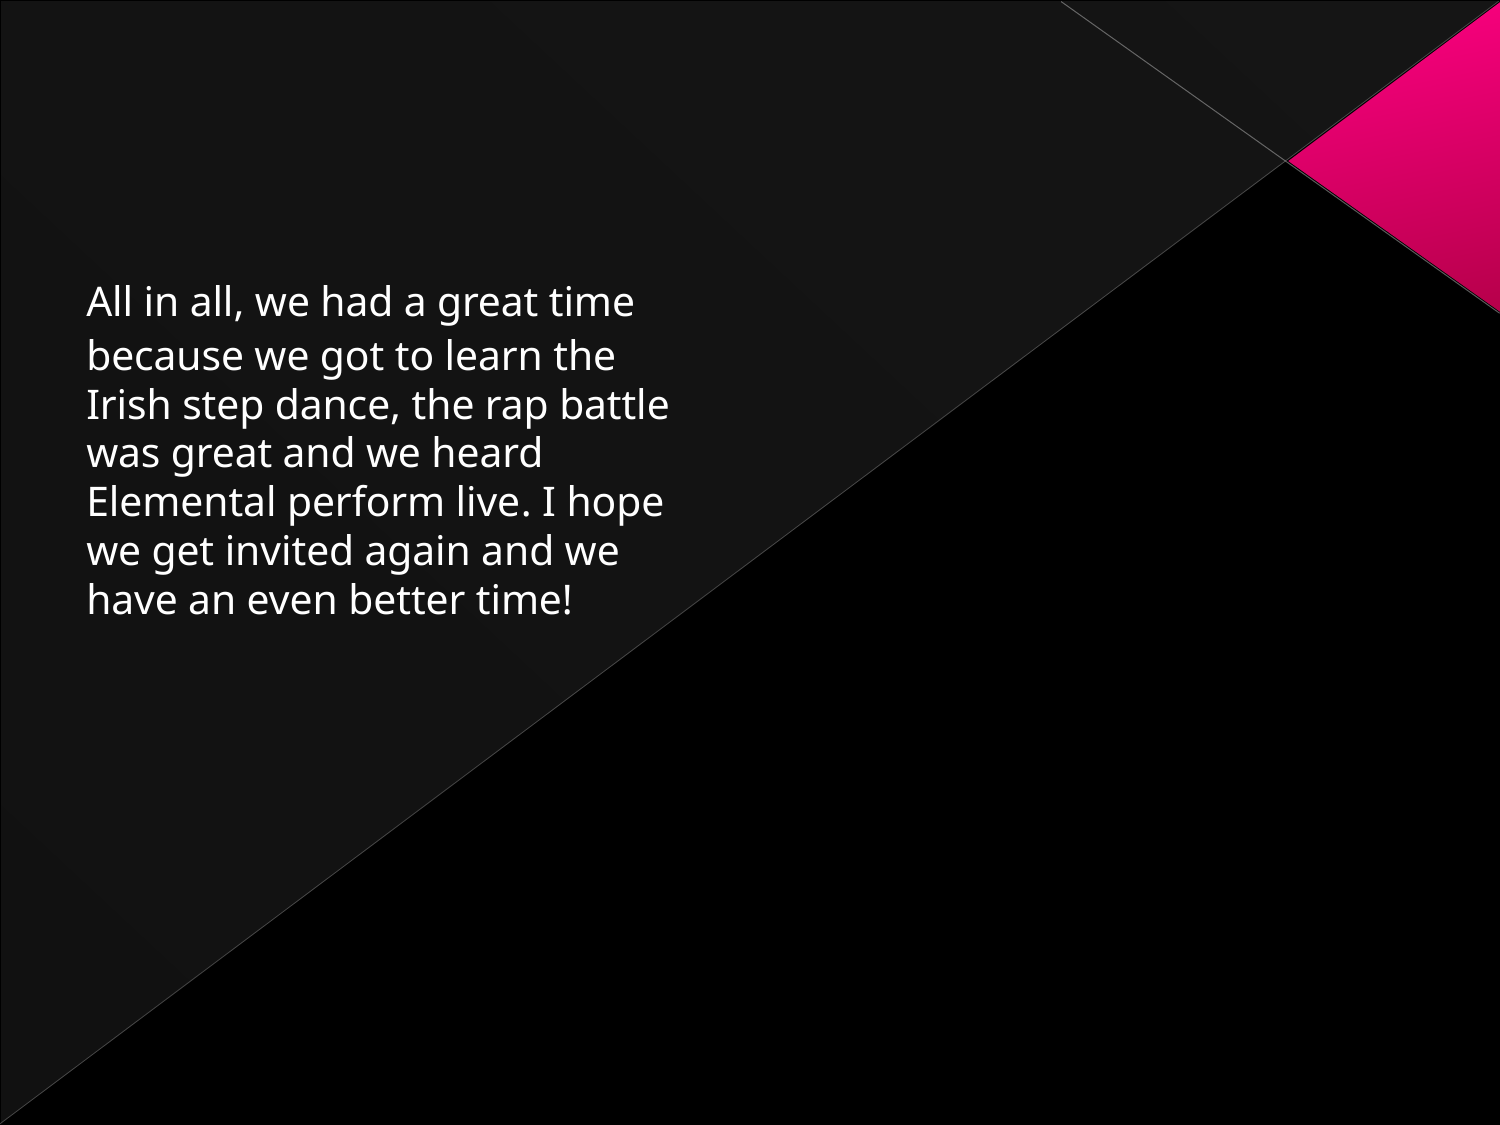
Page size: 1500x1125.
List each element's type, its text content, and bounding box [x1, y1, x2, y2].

list All in all, we had a great time because we got to learn the Irish step dance, the rap battle was great and we heard Elemental perform live. I hope we get invited again and we have an even better time! [76, 208, 1436, 944]
